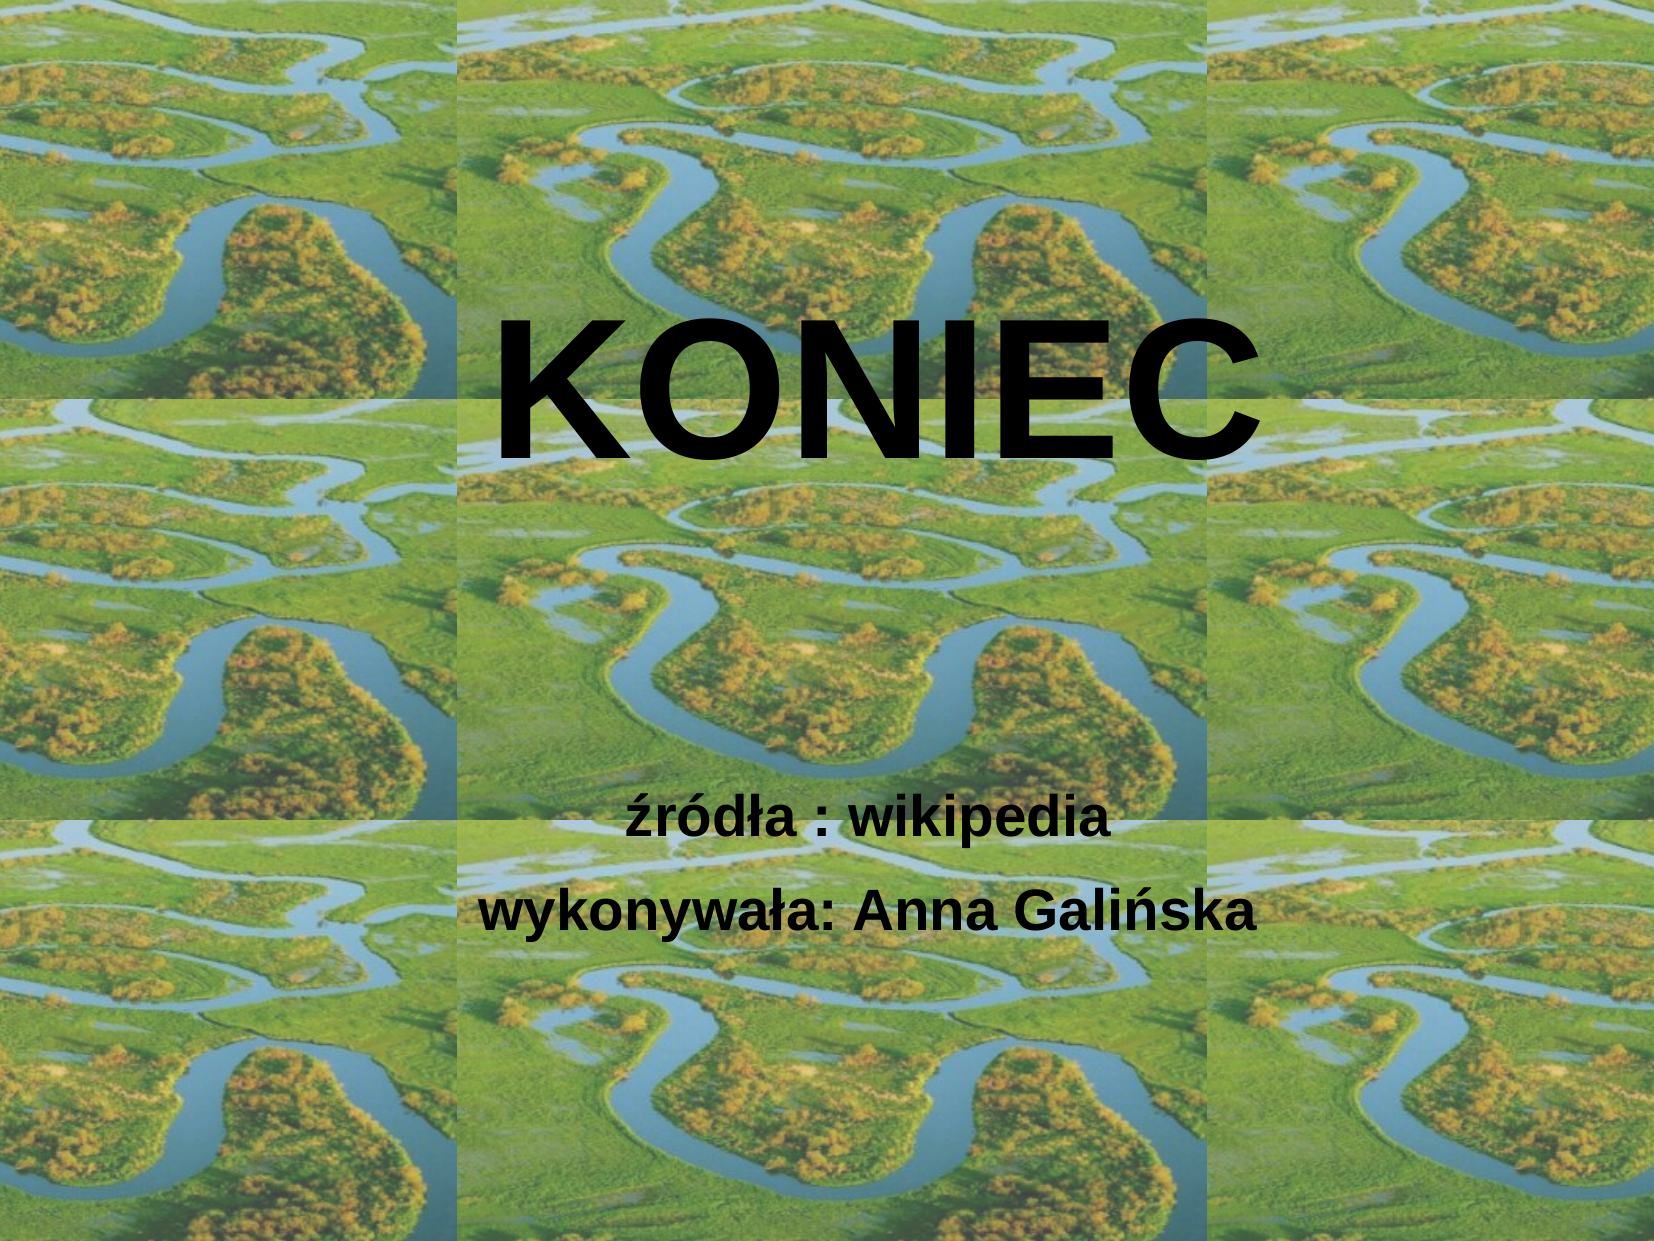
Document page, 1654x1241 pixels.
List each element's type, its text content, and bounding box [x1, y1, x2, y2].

list KONIEC źródła : wikipedia wykonywała: Anna Galińska [0, 0, 1654, 1241]
